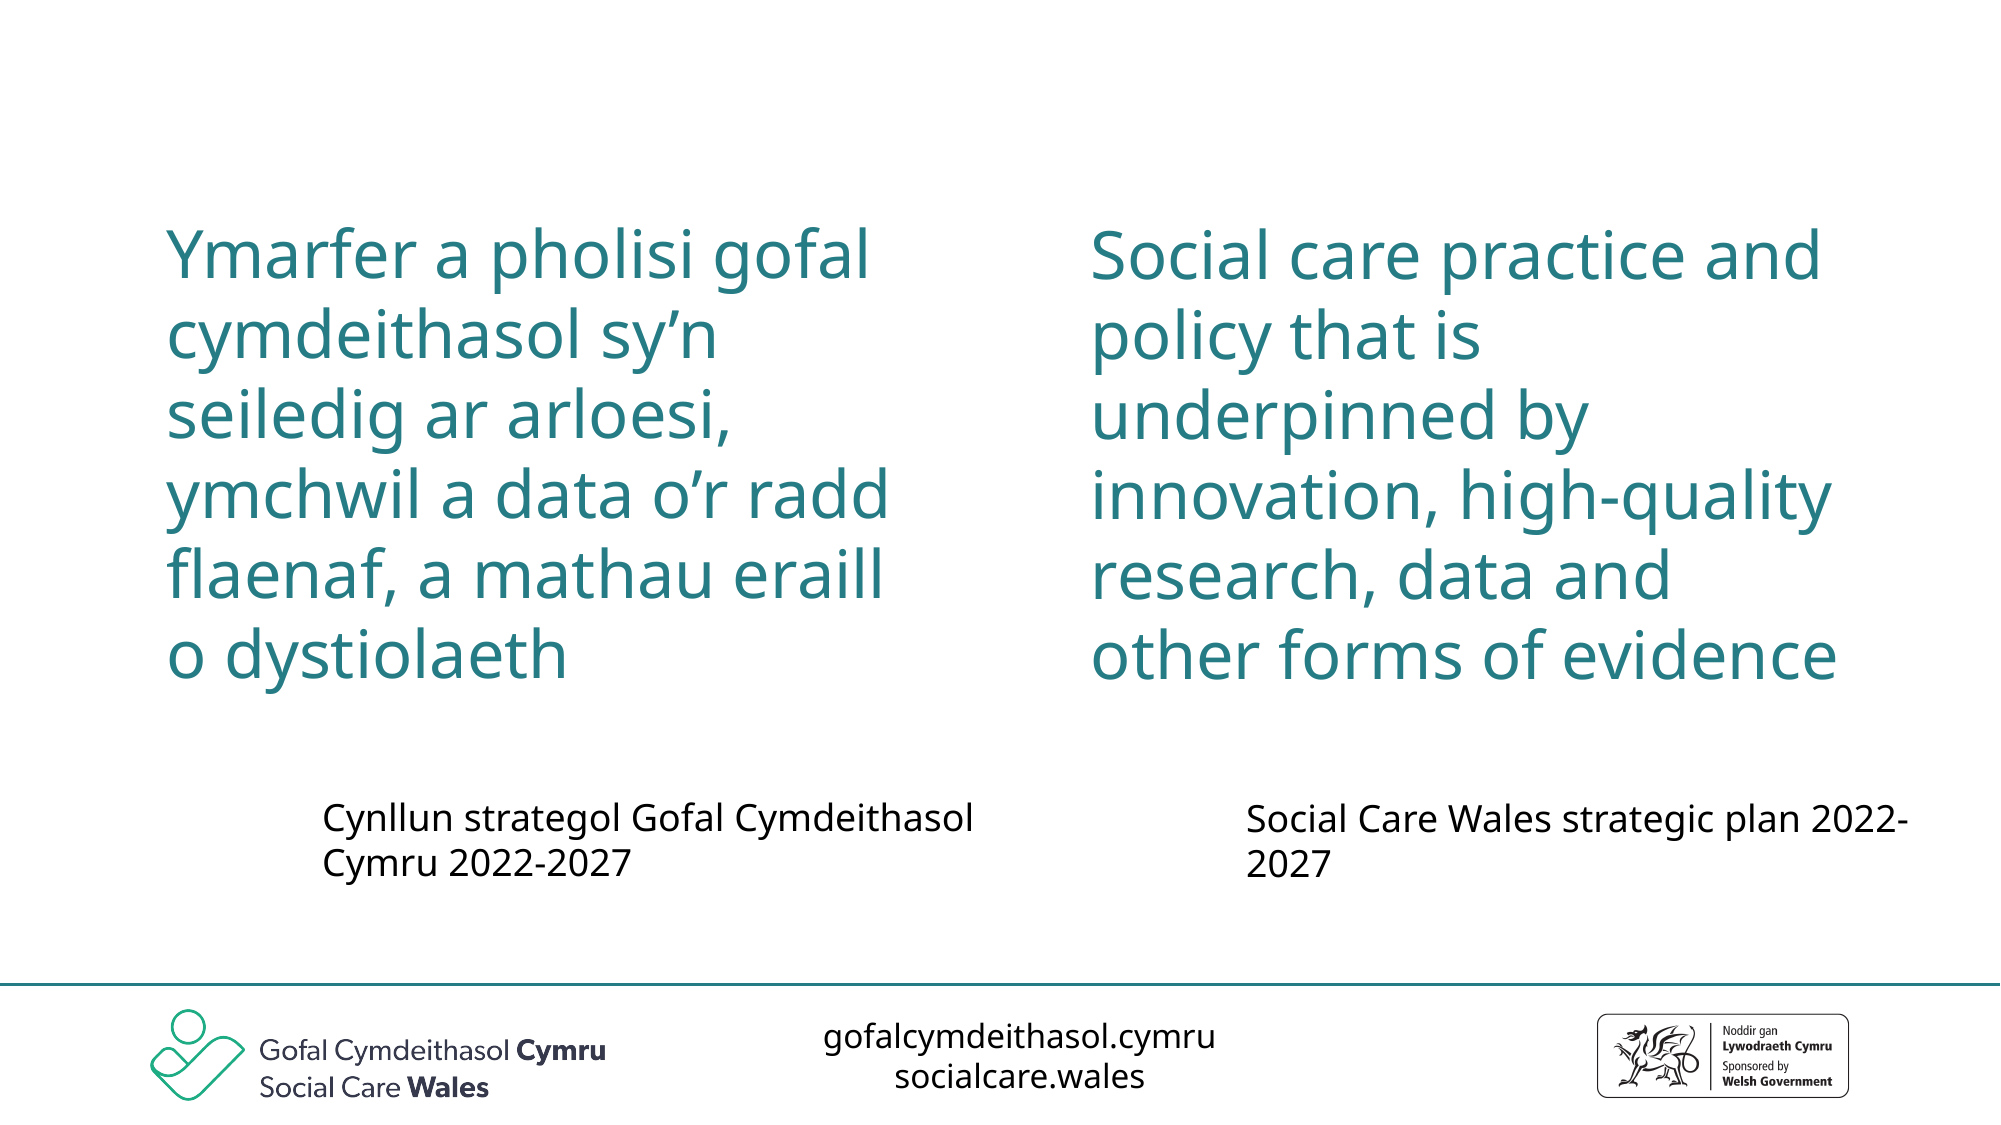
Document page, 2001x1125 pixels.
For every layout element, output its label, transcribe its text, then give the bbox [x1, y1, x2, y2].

text_box Ymarfer a pholisi gofal cymdeithasol sy’n seiledig ar arloesi, ymchwil a data o’r radd flaenaf, a mathau eraill o dystiolaeth [151, 204, 936, 705]
text_box Social Care Wales strategic plan 2022-2027 [1231, 787, 2000, 849]
text_box Cynllun strategol Gofal Cymdeithasol Cymru 2022-2027 [307, 786, 1076, 893]
text_box Social care practice and policy that is underpinned by innovation, high-quality research, data and other forms of evidence [1075, 205, 1860, 706]
